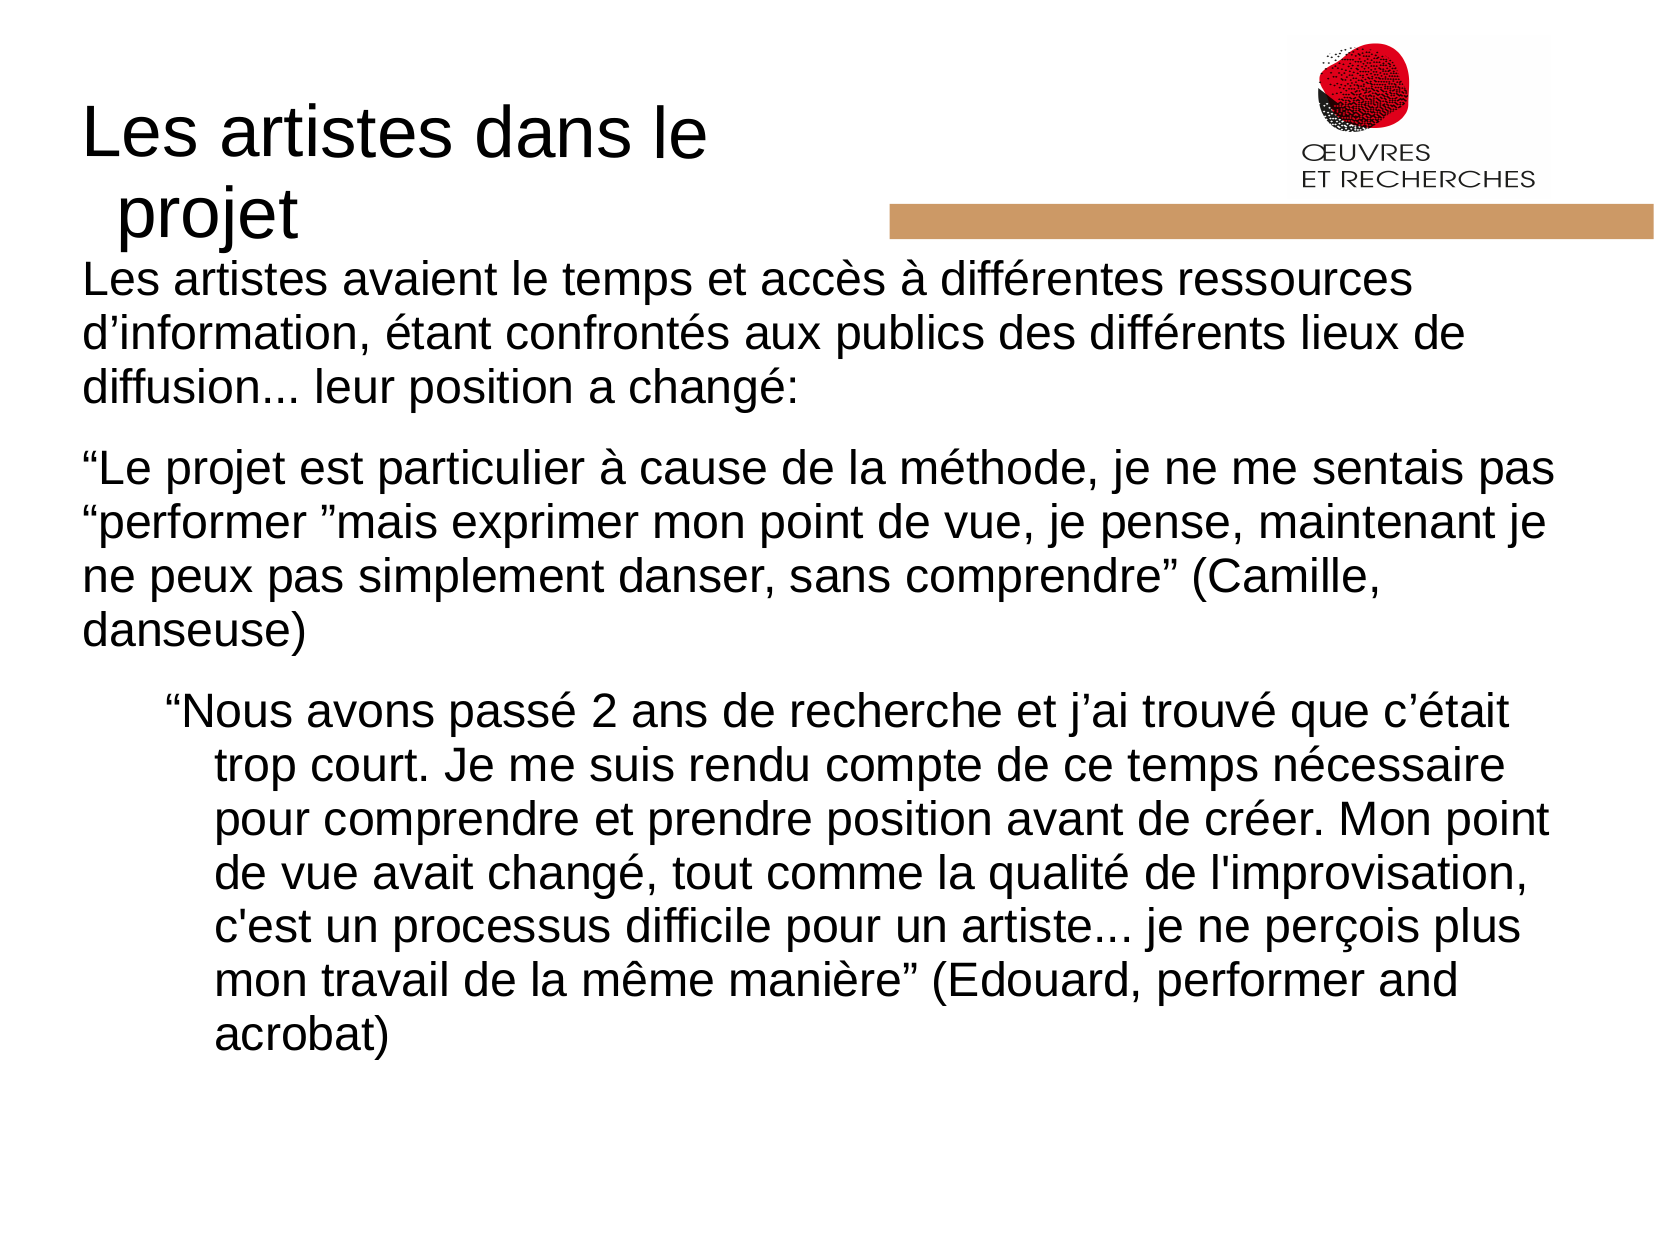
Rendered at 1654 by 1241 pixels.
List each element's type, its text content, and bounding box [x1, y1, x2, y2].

list Les artistes avaient le temps et accès à différentes ressources d’information, étant confrontés aux publics des différents lieux de diffusion... leur position a changé: “Le projet est particulier à cause de la méthode, je ne me sentais pas “performer ”mais exprimer mon point de vue, je pense, maintenant je ne peux pas simplement danser, sans comprendre” (Camille, danseuse) “Nous avons passé 2 ans de recherche et j’ai trouvé que c’était trop court. Je me suis rendu compte de ce temps nécessaire pour comprendre et prendre position avant de créer. Mon point de vue avait changé, tout comme la qualité de l'improvisation, c'est un processus difficile pour un artiste... je ne perçois plus mon travail de la même manière” (Edouard, performer and acrobat) [82, 248, 1571, 1068]
picture [1287, 35, 1551, 199]
text_box [889, 203, 1654, 240]
title Les artistes dans le projet [80, 64, 744, 275]
